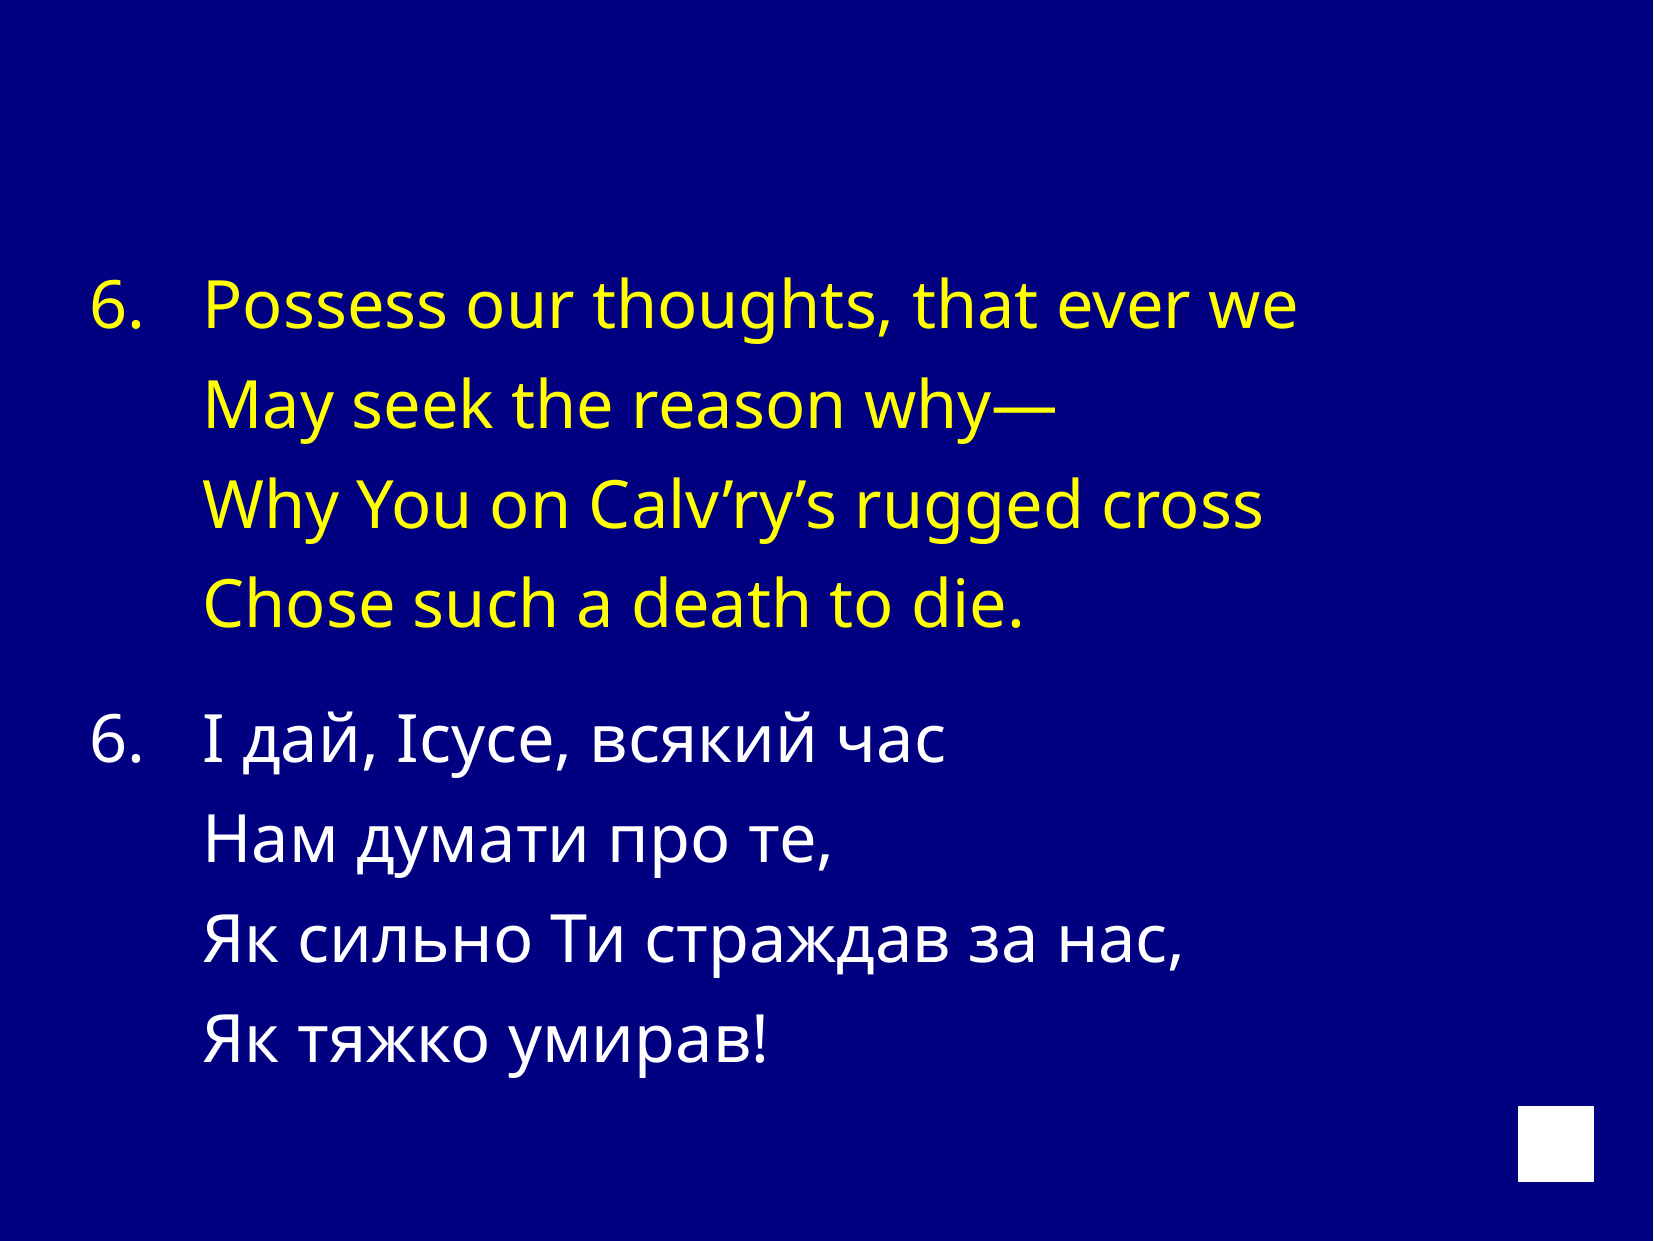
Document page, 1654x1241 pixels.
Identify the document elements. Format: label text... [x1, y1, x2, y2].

text_box 6. Possess our thoughts, that ever we May seek the reason why— Why You on Calv’ry’s rugged cross Chose such a death to die. [75, 150, 1576, 638]
text_box [1518, 1106, 1594, 1182]
text_box 6. І дай, Ісусе, всякий час Нам думати про те, Як сильно Ти страждав за нас, Як тяжко умирав! [75, 675, 1576, 1163]
